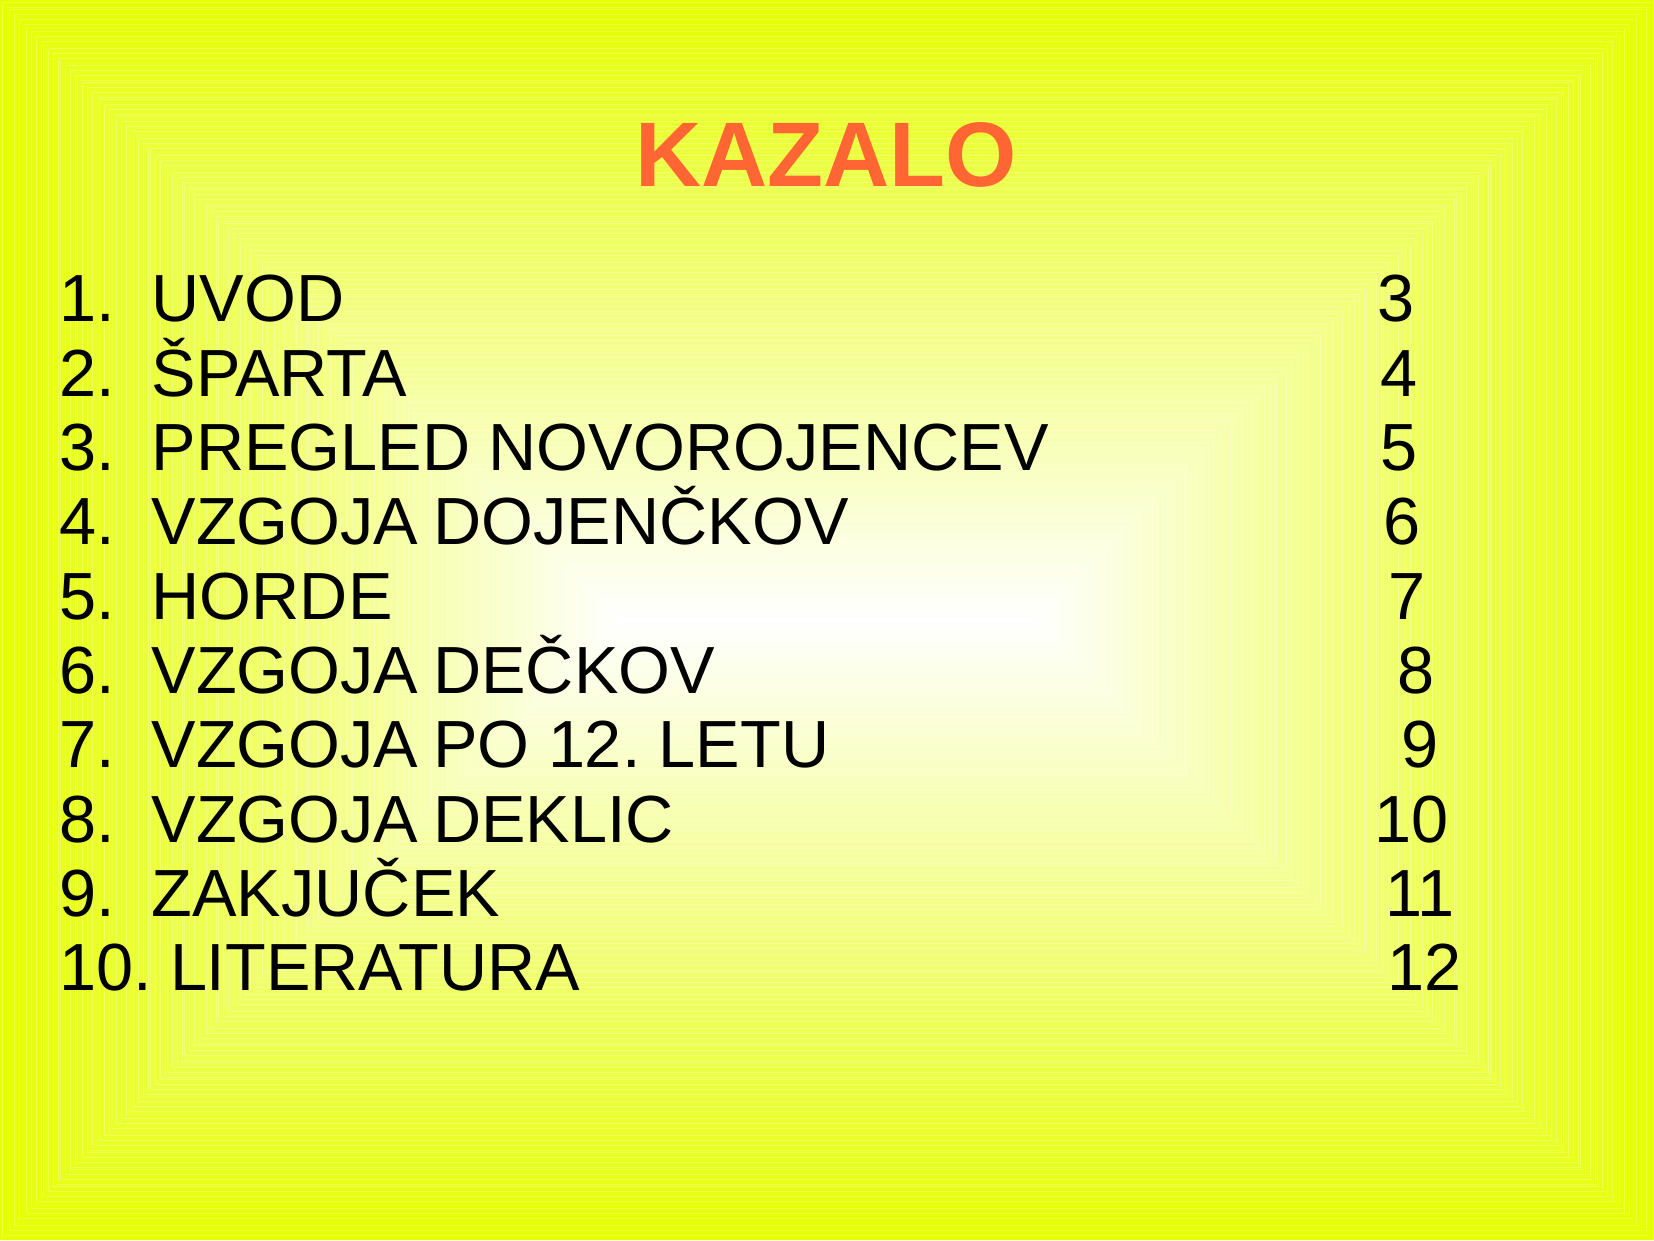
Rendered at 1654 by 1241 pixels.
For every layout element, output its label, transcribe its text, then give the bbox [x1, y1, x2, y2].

subtitle 1. UVOD 3 2. ŠPARTA 4 3. PREGLED NOVOROJENCEV 5 4. VZGOJA DOJENČKOV 6 5. HORDE 7 6. VZGOJA DEČKOV 8 7. VZGOJA PO 12. LETU 9 8. VZGOJA DEKLIC 10 9. ZAKJUČEK 11 10. LITERATURA 12 [59, 177, 1548, 1006]
title KAZALO [82, 46, 1571, 260]
